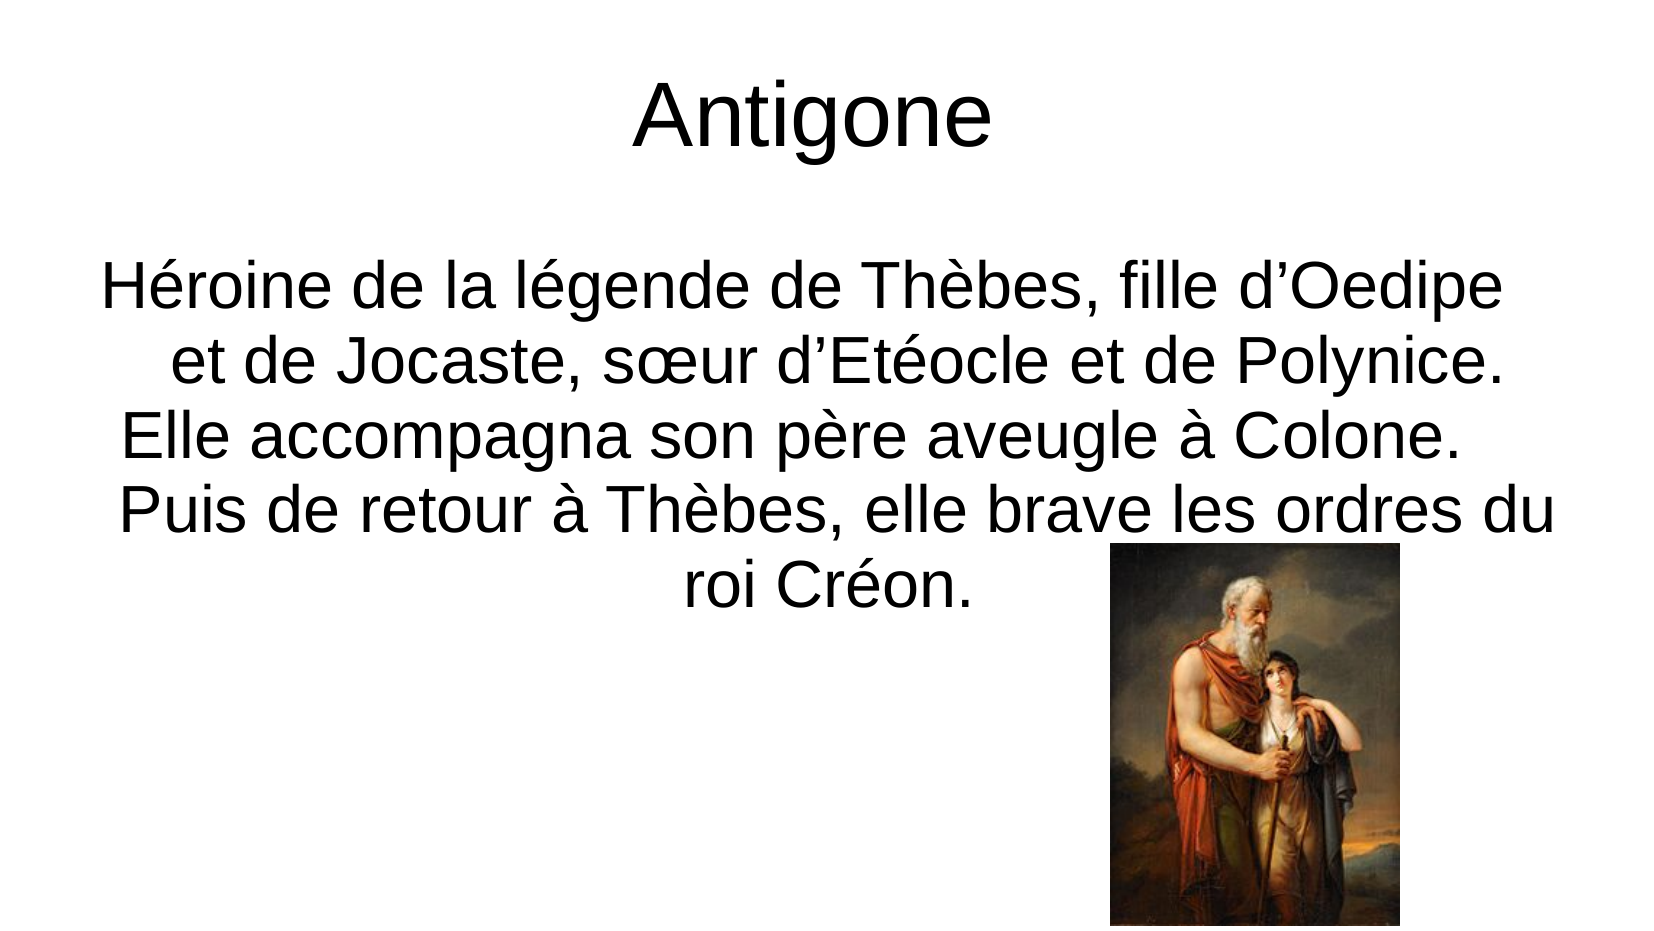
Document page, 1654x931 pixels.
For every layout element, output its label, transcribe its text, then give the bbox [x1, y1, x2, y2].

title Antigone [82, 37, 1571, 193]
subtitle Héroine de la légende de Thèbes, fille d’Oedipe et de Jocaste, sœur d’Etéocle et de Polynice. Elle accompagna son père aveugle à Colone. Puis de retour à Thèbes, elle brave les ordres du roi Créon. [94, 165, 1583, 705]
picture [1110, 543, 1400, 926]
